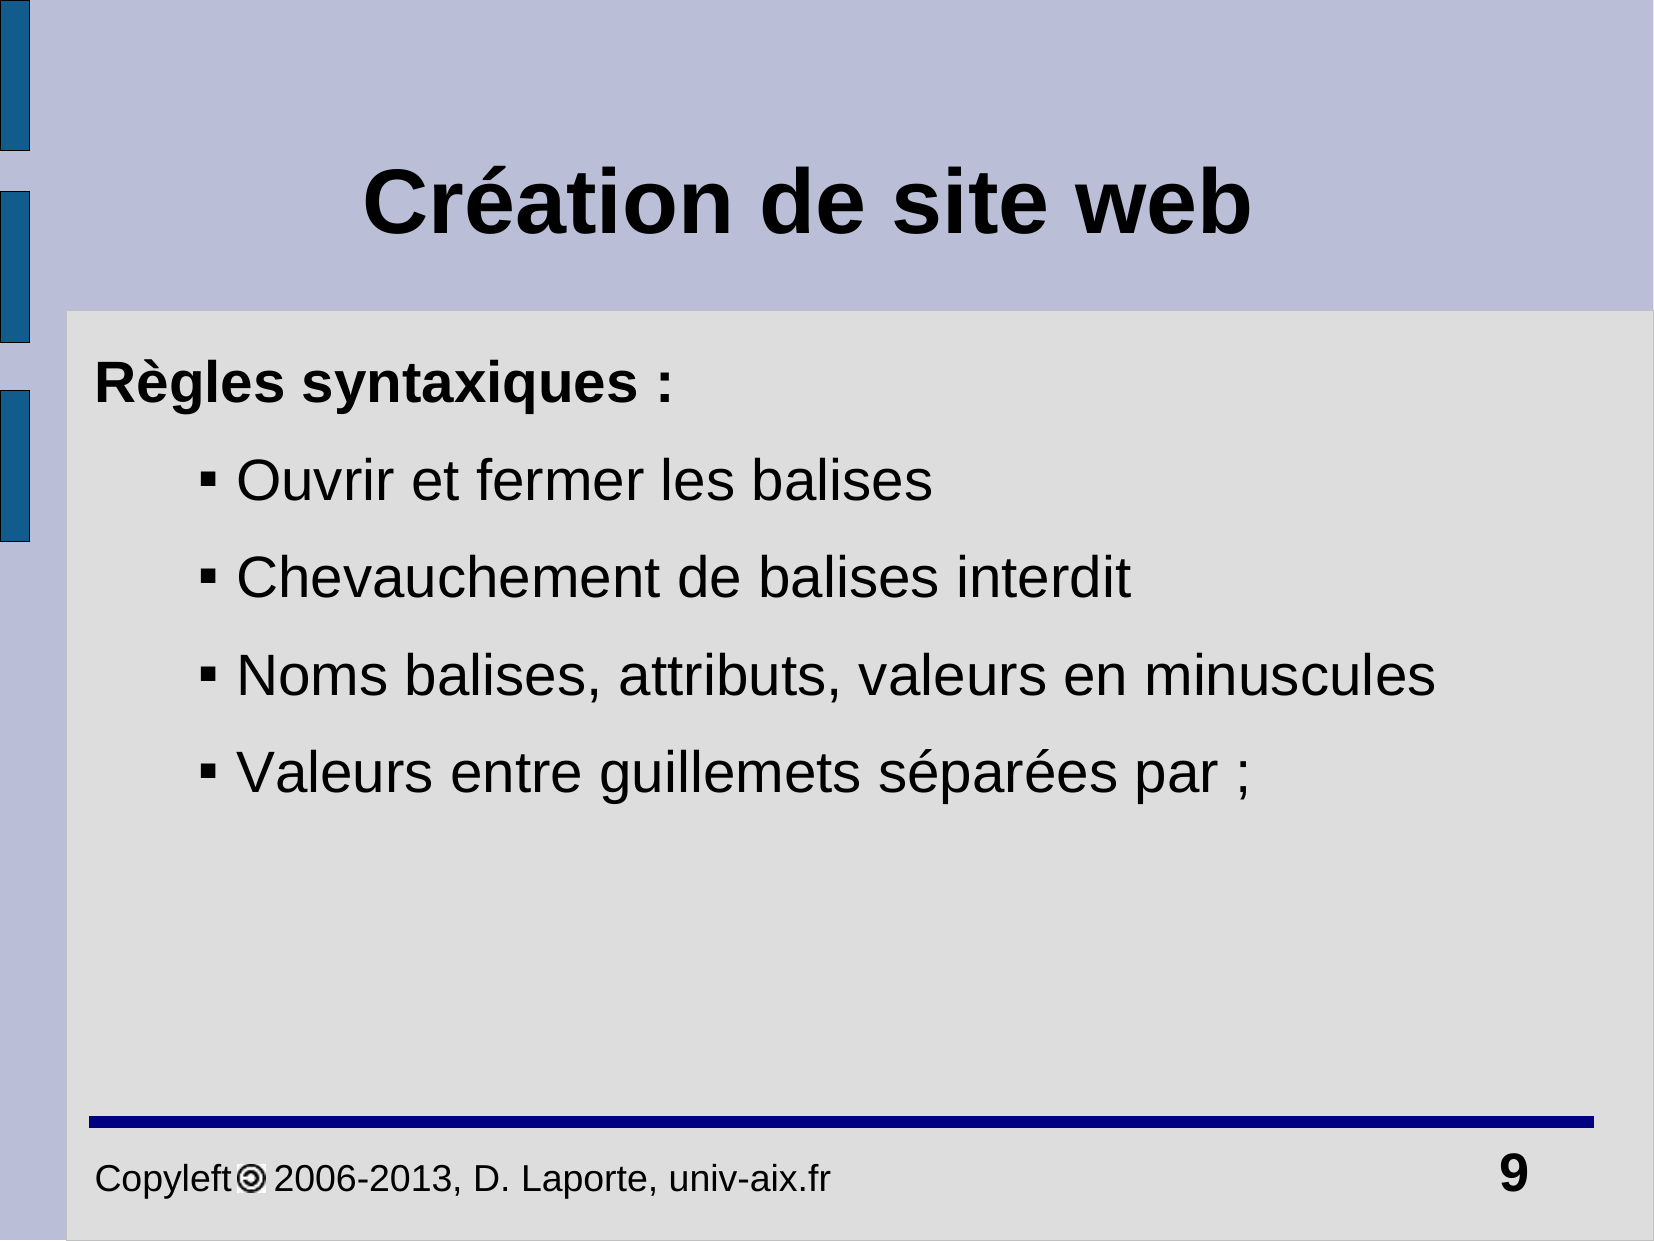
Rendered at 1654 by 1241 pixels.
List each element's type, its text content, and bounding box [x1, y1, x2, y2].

picture [237, 1164, 266, 1193]
text_box Règles syntaxiques : Ouvrir et fermer les balises Chevauchement de balises interdit Noms balises, attributs, valeurs en minuscules Valeurs entre guillemets séparées par ; [88, 327, 1595, 907]
